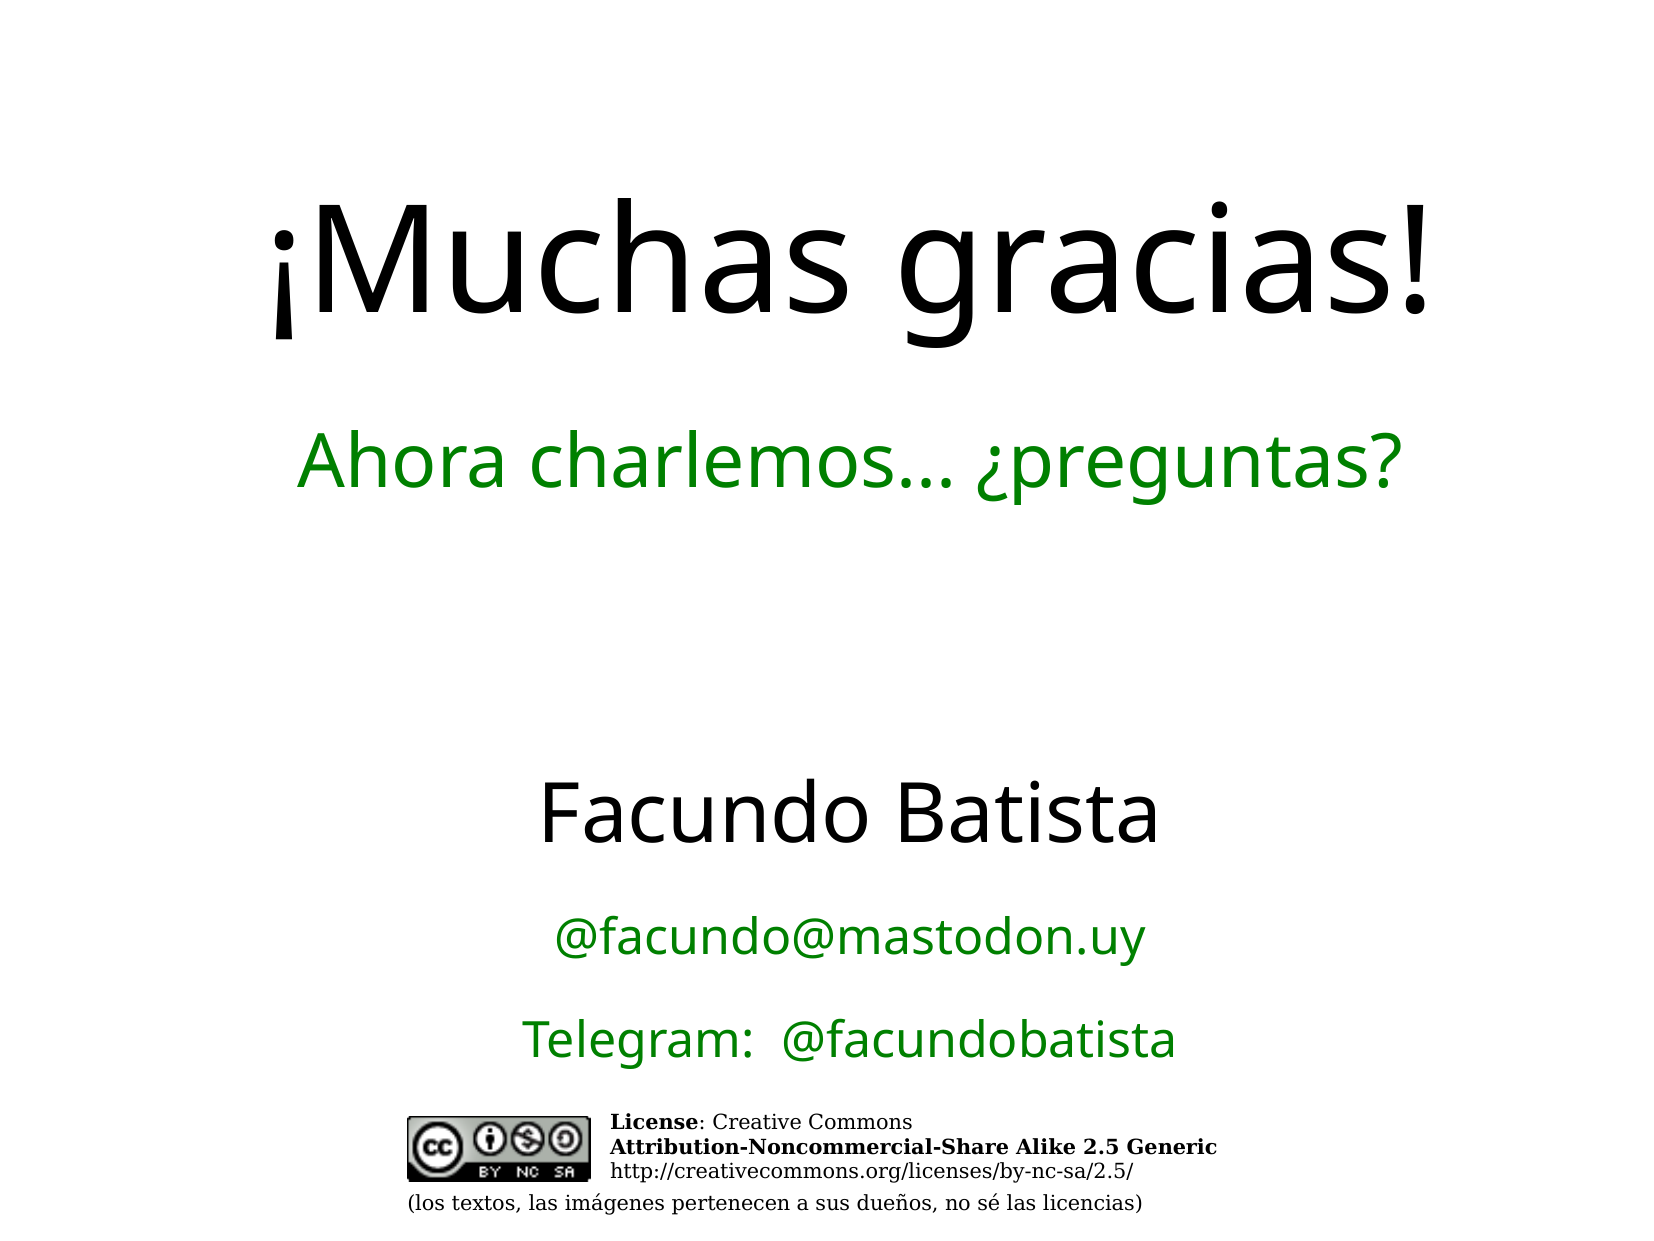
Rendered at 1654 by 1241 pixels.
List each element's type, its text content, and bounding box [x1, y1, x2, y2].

title ¡Muchas gracias! Ahora charlemos... ¿preguntas? Facundo Batista @facundo@mastodon.uy Telegram: @facundobatista [106, 58, 1595, 1064]
text_box (los textos, las imágenes pertenecen a sus dueños, no sé las licencias) [407, 1179, 1164, 1229]
text_box License: Creative Commons Attribution-Noncommercial-Share Alike 2.5 Generic http://creativecommons.org/licenses/by-nc-sa/2.5/ [610, 1102, 1462, 1191]
picture [407, 1116, 591, 1179]
